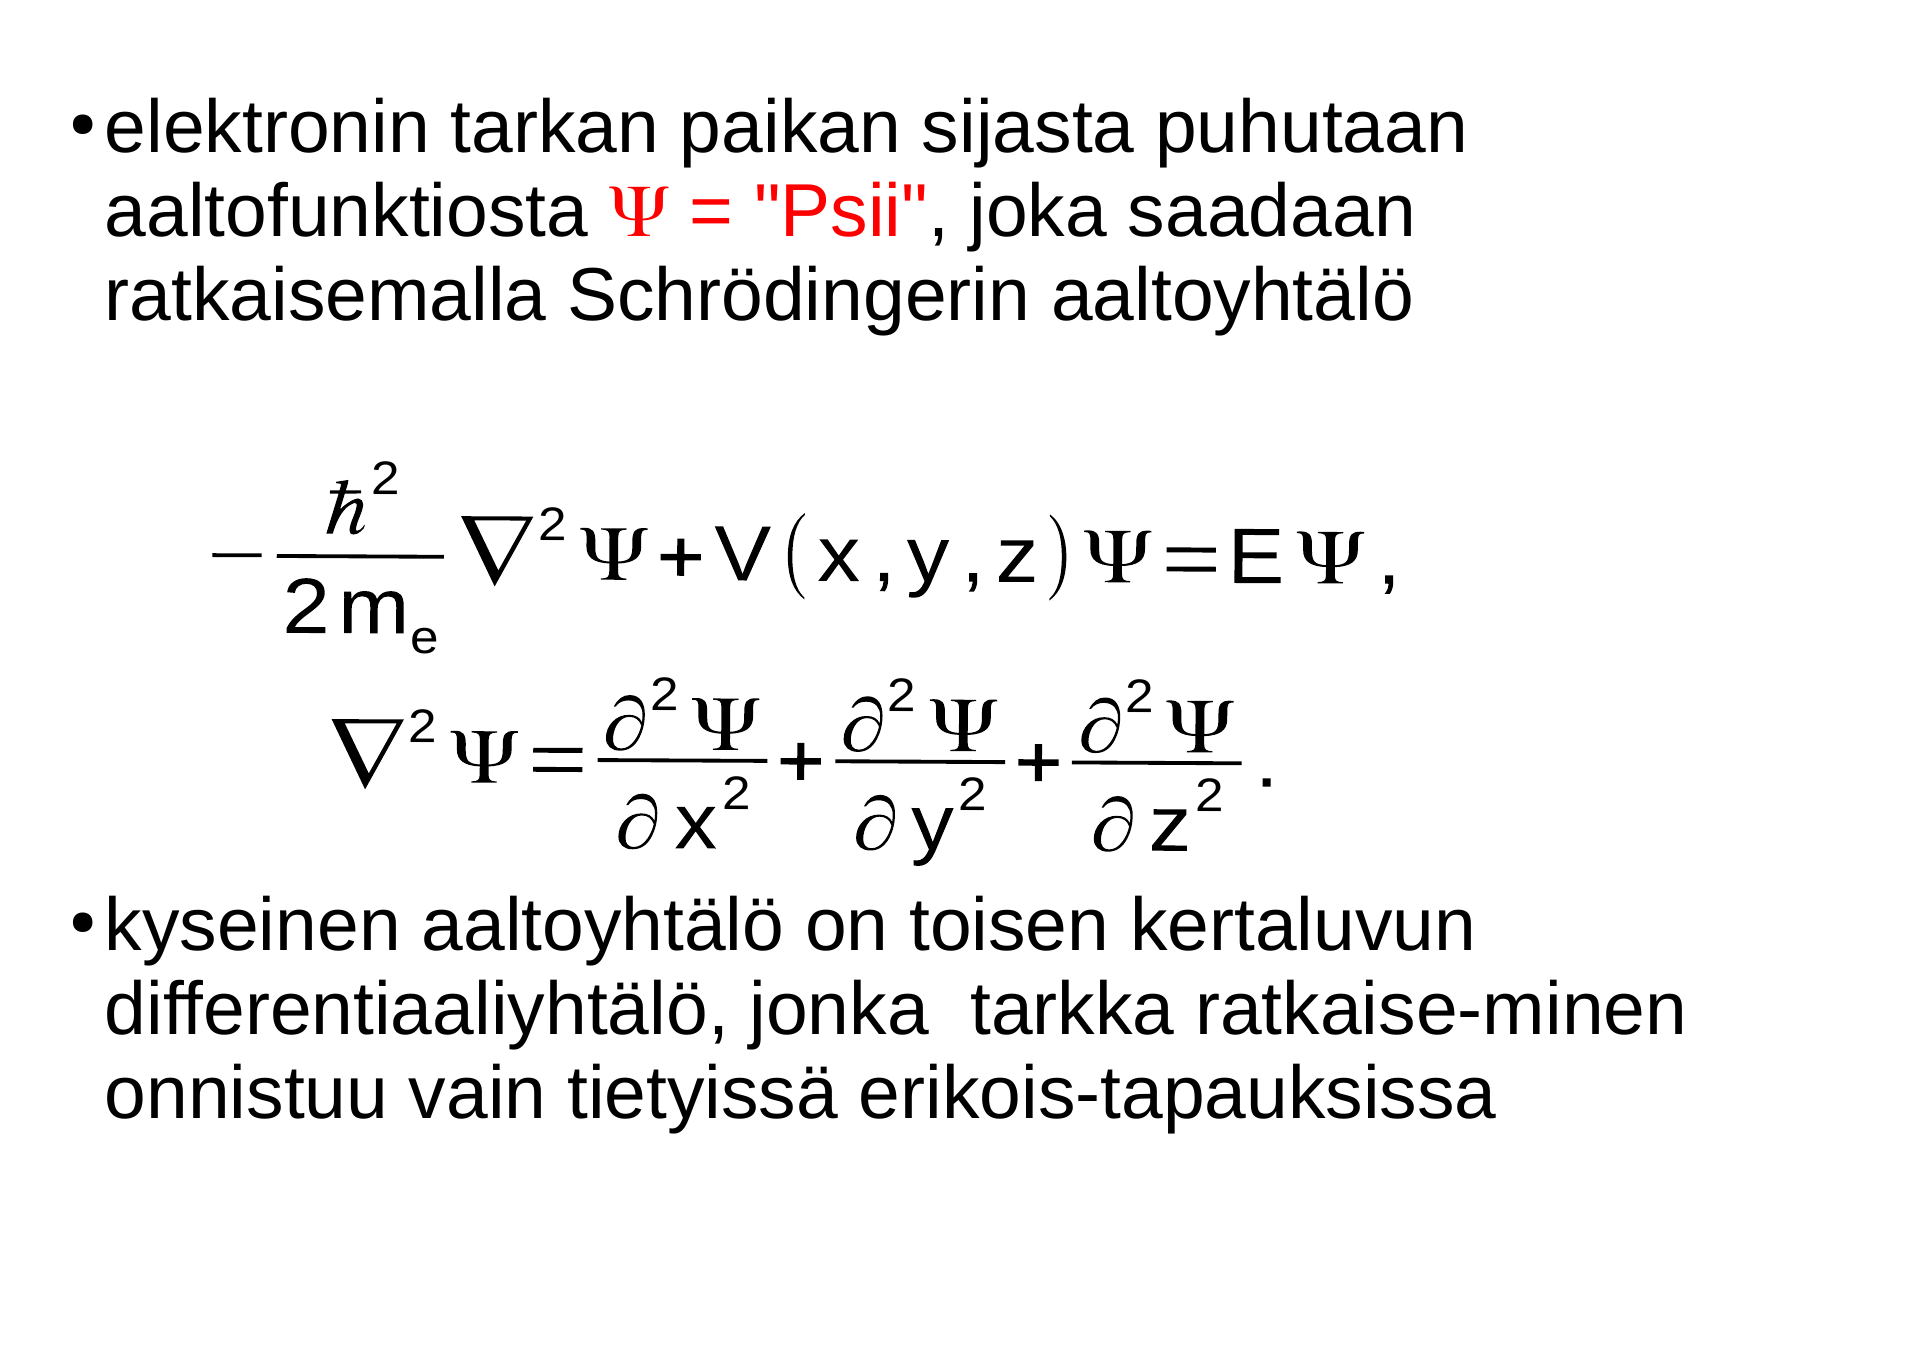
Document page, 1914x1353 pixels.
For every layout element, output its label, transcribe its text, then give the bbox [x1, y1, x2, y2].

text_box elektronin tarkan paikan sijasta puhutaan aaltofunktiosta Y = "Psii", joka saadaan ratkaisemalla Schrödingerin aaltoyhtälö kyseinen aaltoyhtälö on toisen kertaluvun differentiaaliyhtälö, jonka tarkka ratkaise-minen onnistuu vain tietyissä erikois-tapauksissa [54, 77, 1886, 1339]
chart [194, 450, 1408, 869]
